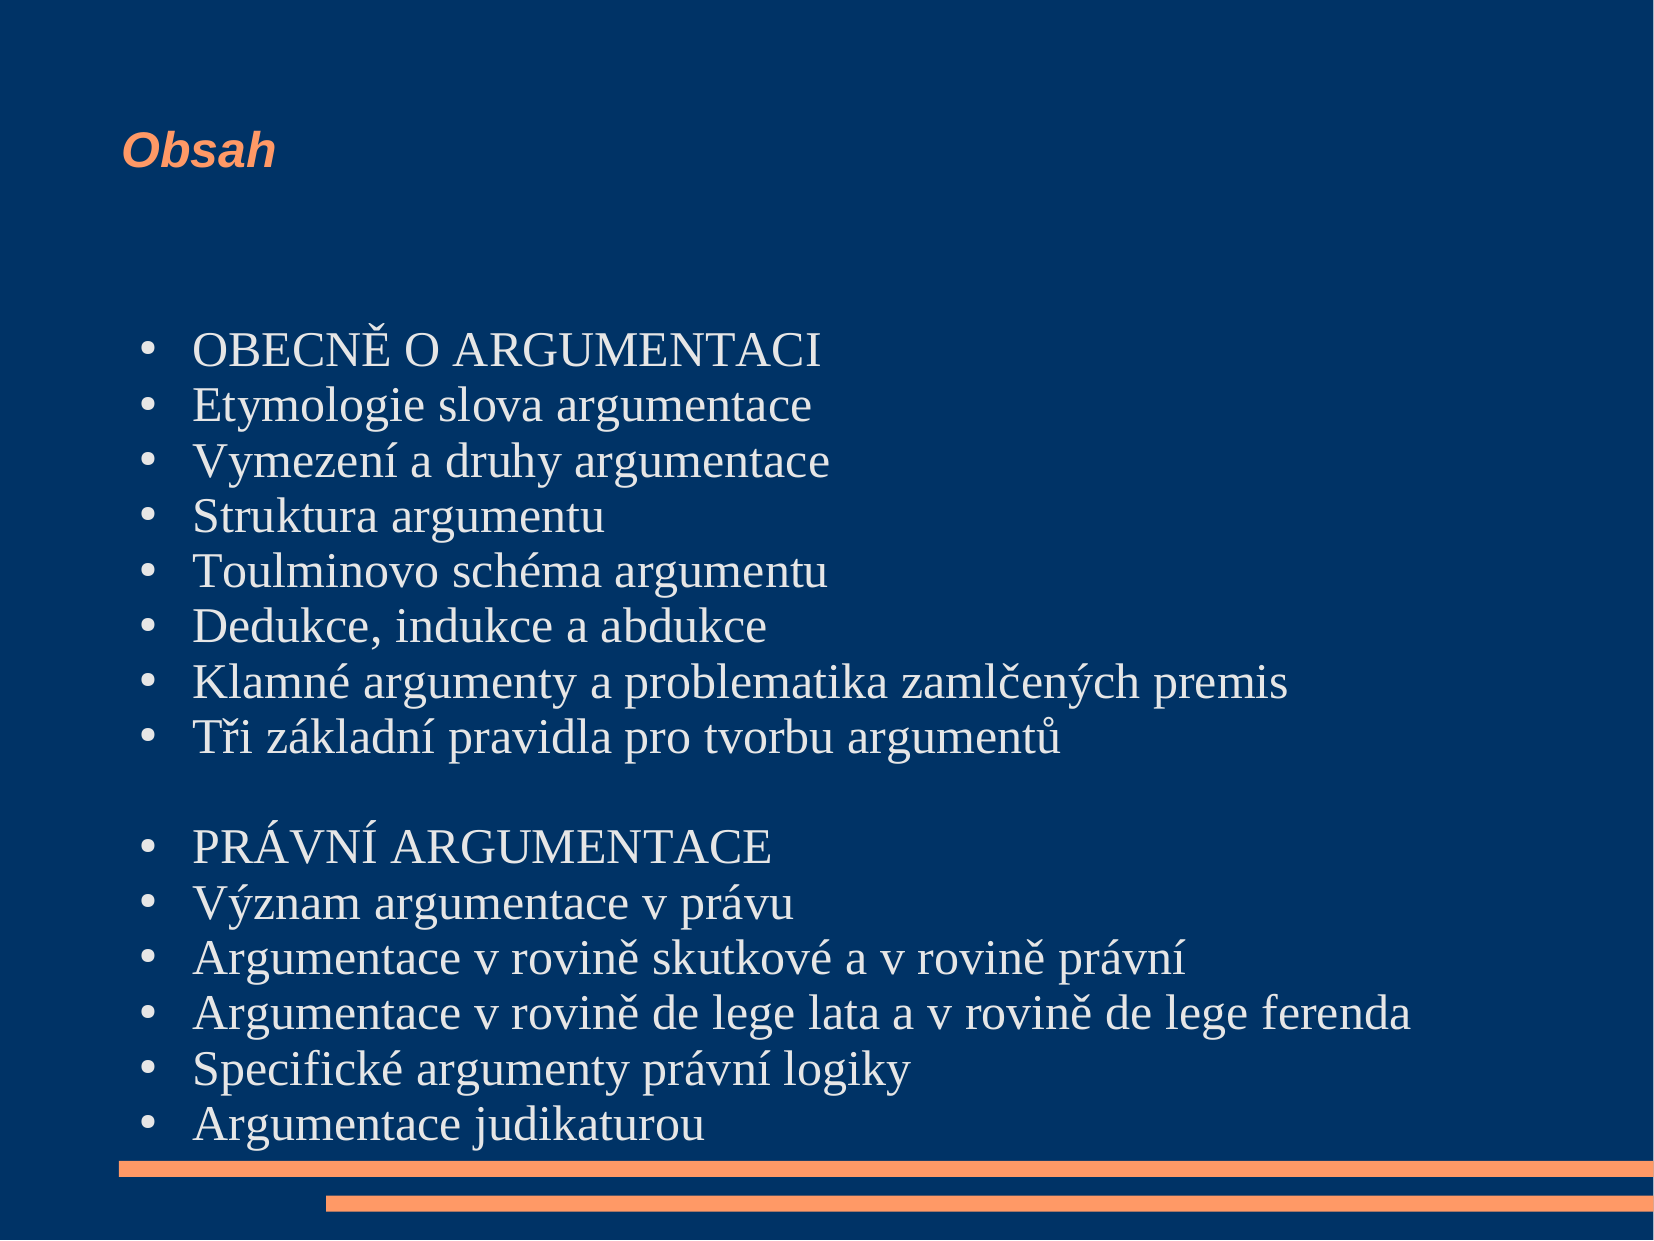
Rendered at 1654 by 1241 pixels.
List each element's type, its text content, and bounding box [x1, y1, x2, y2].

title Obsah [121, 46, 1534, 254]
list OBECNĚ O ARGUMENTACI Etymologie slova argumentace Vymezení a druhy argumentace Struktura argumentu Toulminovo schéma argumentu Dedukce, indukce a abdukce Klamné argumenty a problematika zamlčených premis Tři základní pravidla pro tvorbu argumentů PRÁVNÍ ARGUMENTACE Význam argumentace v právu Argumentace v rovině skutkové a v rovině právní Argumentace v rovině de lege lata a v rovině de lege ferenda Specifické argumenty právní logiky Argumentace judikaturou [121, 322, 1561, 1167]
